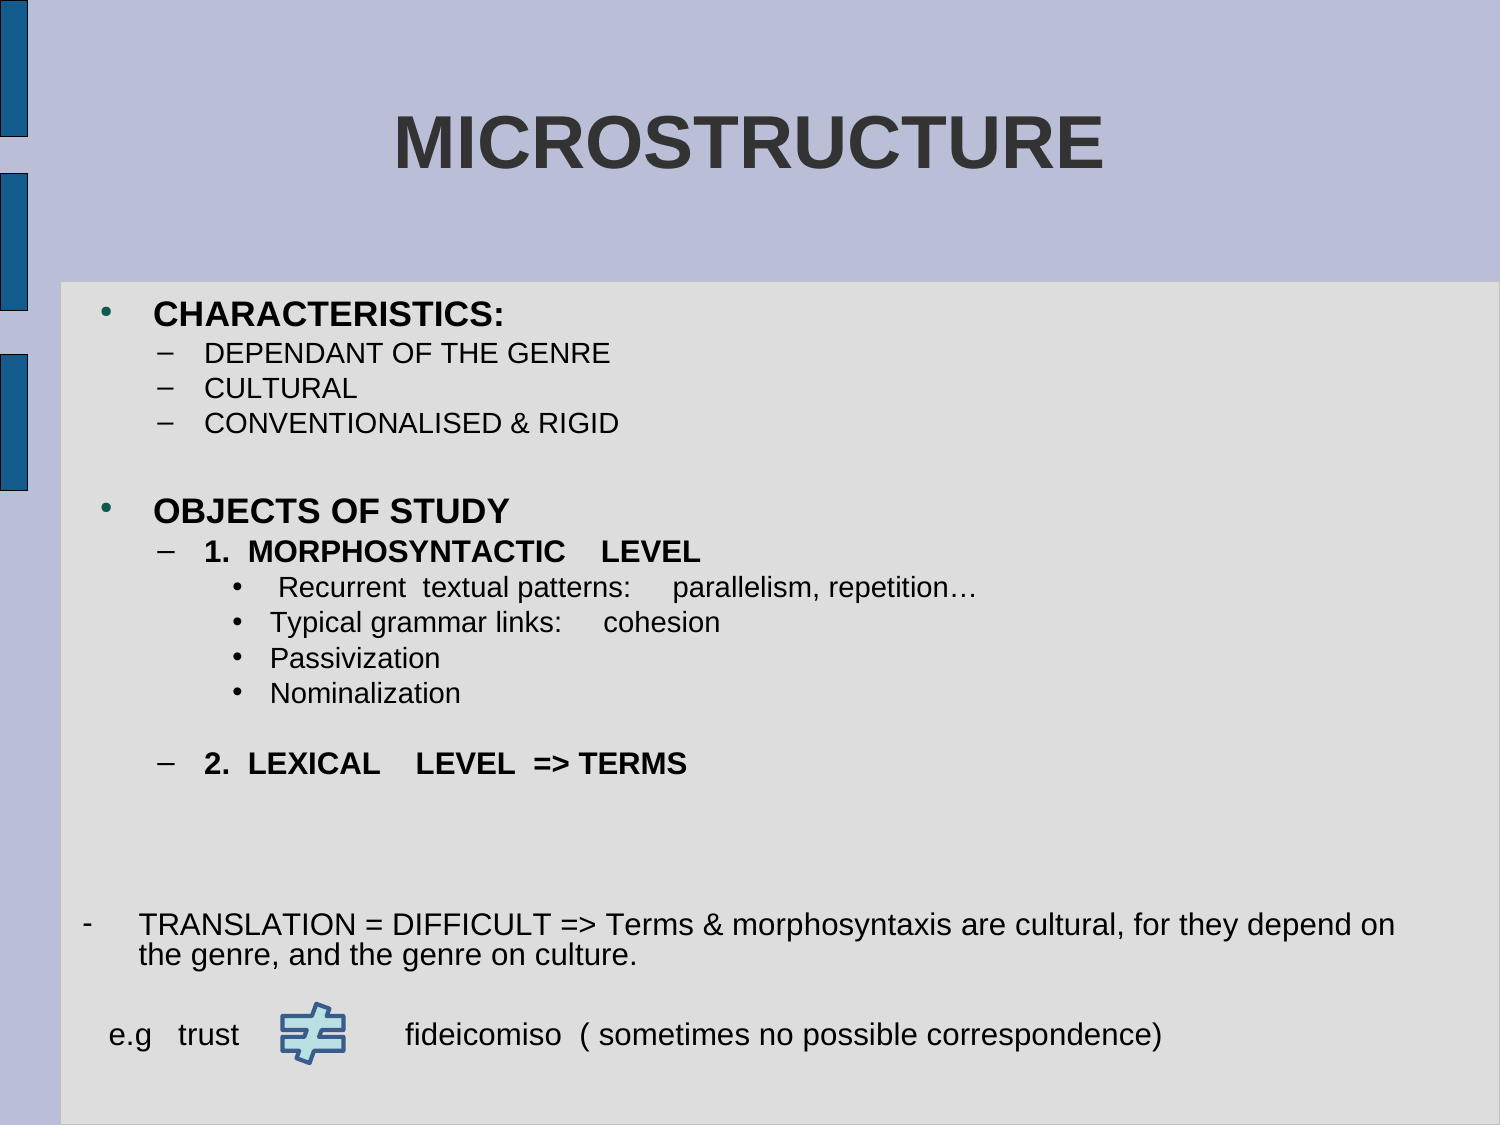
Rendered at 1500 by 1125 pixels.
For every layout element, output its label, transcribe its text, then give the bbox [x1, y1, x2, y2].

title MICROSTRUCTURE [75, 45, 1426, 233]
text_box [282, 1003, 344, 1064]
list CHARACTERISTICS: DEPENDANT OF THE GENRE CULTURAL CONVENTIONALISED & RIGID OBJECTS OF STUDY 1. MORPHOSYNTACTIC LEVEL Recurrent textual patterns: parallelism, repetition… Typical grammar links: cohesion Passivization Nominalization 2. LEXICAL LEVEL => TERMS TRANSLATION = DIFFICULT => Terms & morphosyntaxis are cultural, for they depend on the genre, and the genre on culture. e.g trust fideicomiso ( sometimes no possible correspondence) [67, 292, 1418, 1123]
